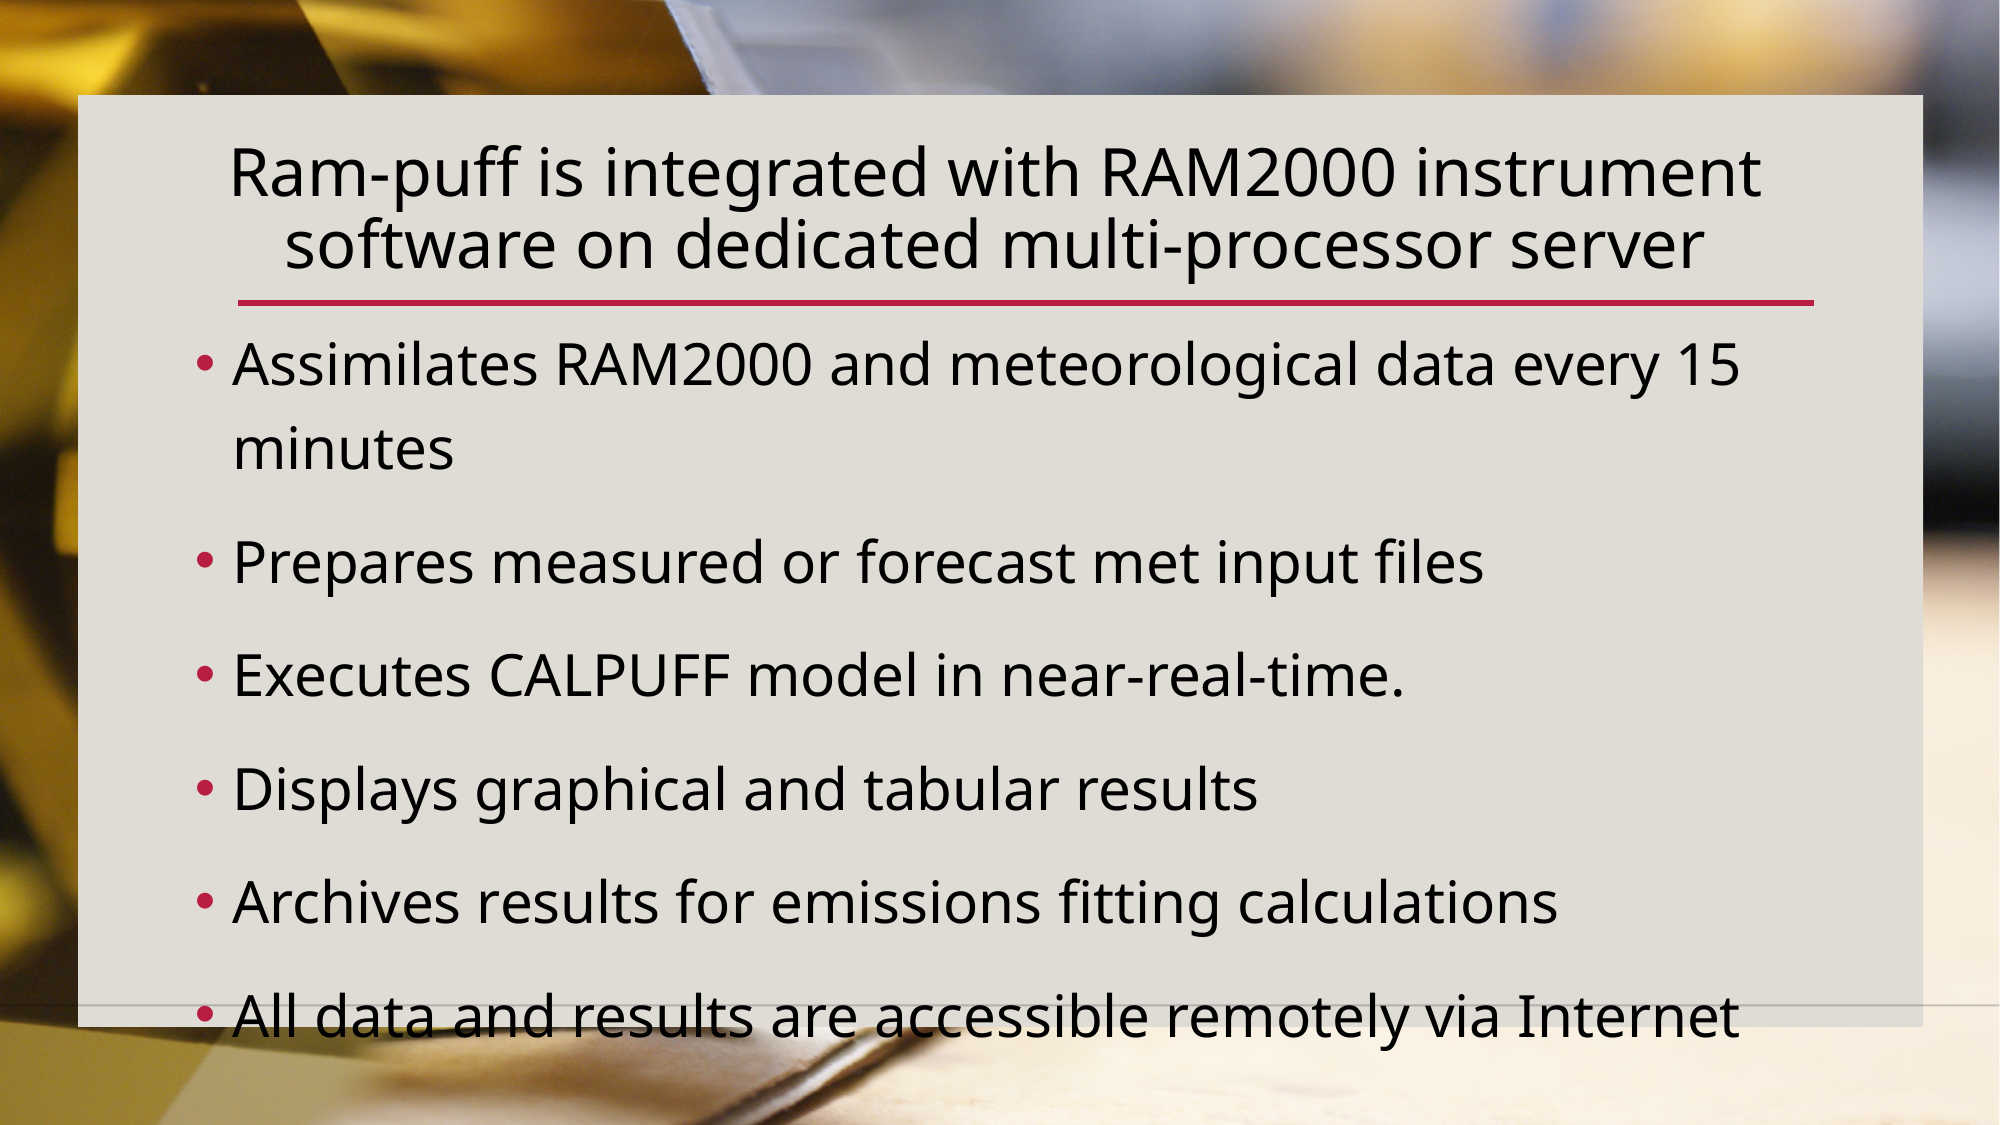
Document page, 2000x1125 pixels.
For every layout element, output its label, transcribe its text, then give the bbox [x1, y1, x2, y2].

picture [0, 0, 2000, 1125]
list Assimilates RAM2000 and meteorological data every 15 minutes Prepares measured or forecast met input files Executes CALPUFF model in near-real-time. Displays graphical and tabular results Archives results for emissions fitting calculations All data and results are accessible remotely via Internet [180, 306, 1831, 967]
title Ram-puff is integrated with RAM2000 instrument software on dedicated multi-processor server [180, 132, 1813, 286]
